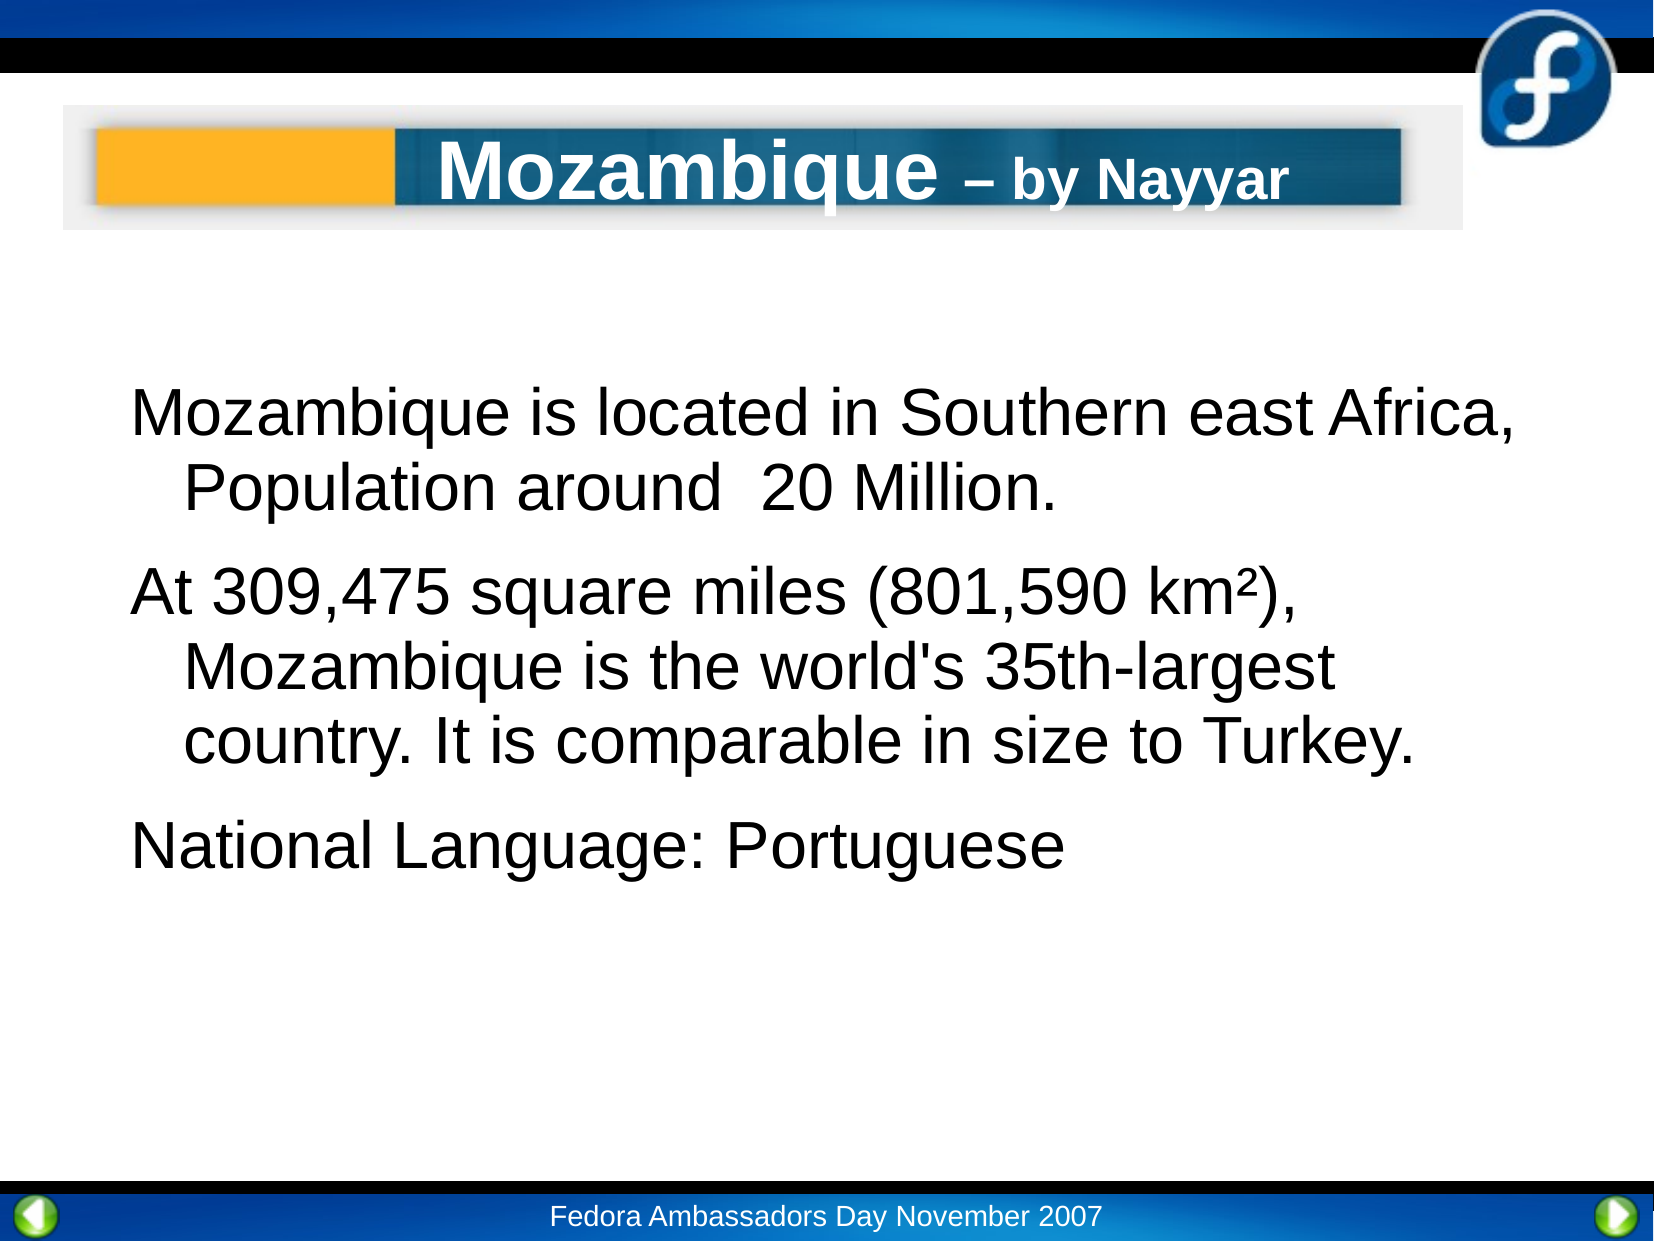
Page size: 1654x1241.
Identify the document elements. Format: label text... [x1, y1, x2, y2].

picture [1008, 1212, 1016, 1217]
picture [1058, 1208, 1066, 1220]
picture [0, 1194, 1654, 1241]
picture [1074, 1208, 1082, 1223]
picture [0, 0, 1654, 251]
text_box Mozambique – by Nayyar [421, 117, 1307, 226]
list Mozambique is located in Southern east Africa, Population around 20 Million. At 309,475 square miles (801,590 km²), Mozambique is the world's 35th-largest country. It is comparable in size to Turkey. National Language: Portuguese [112, 375, 1552, 916]
